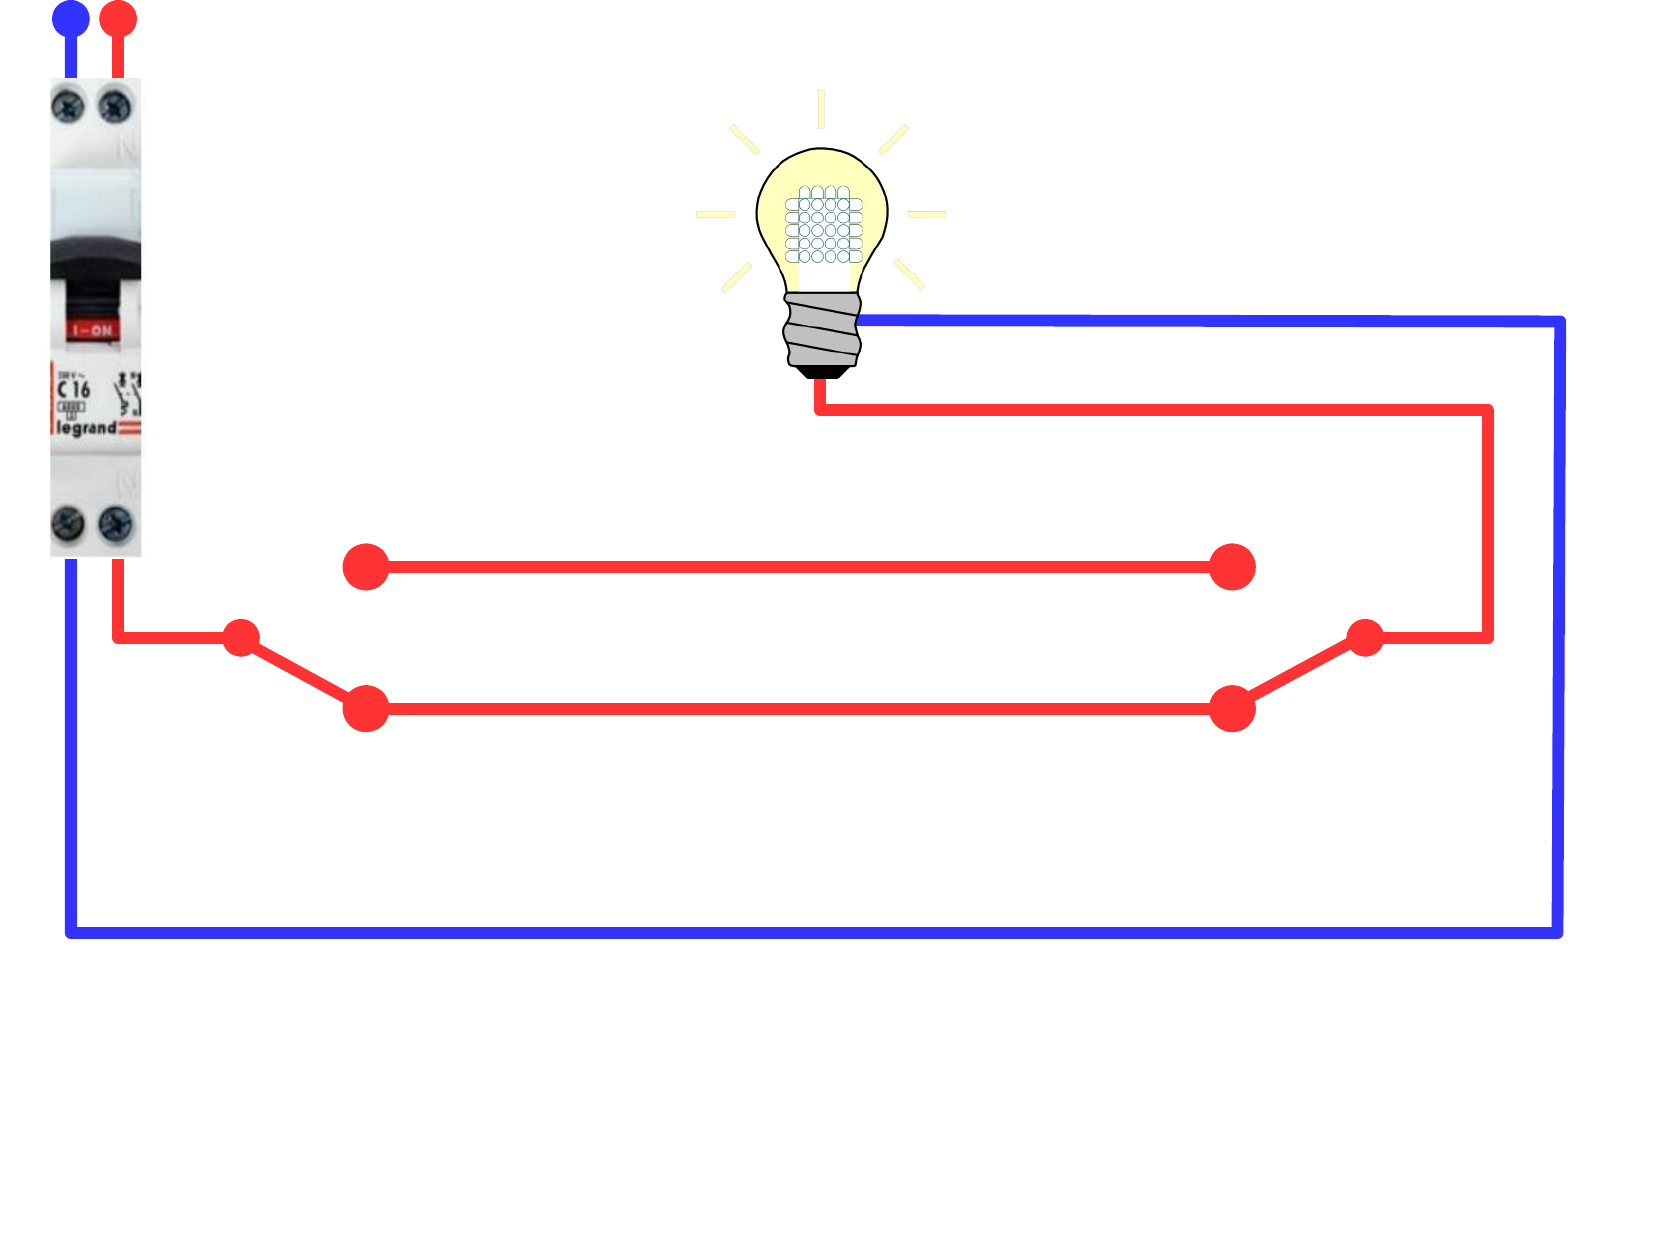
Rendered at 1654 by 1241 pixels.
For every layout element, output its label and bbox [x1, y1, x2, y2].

picture [696, 90, 946, 379]
picture [12, 78, 182, 559]
